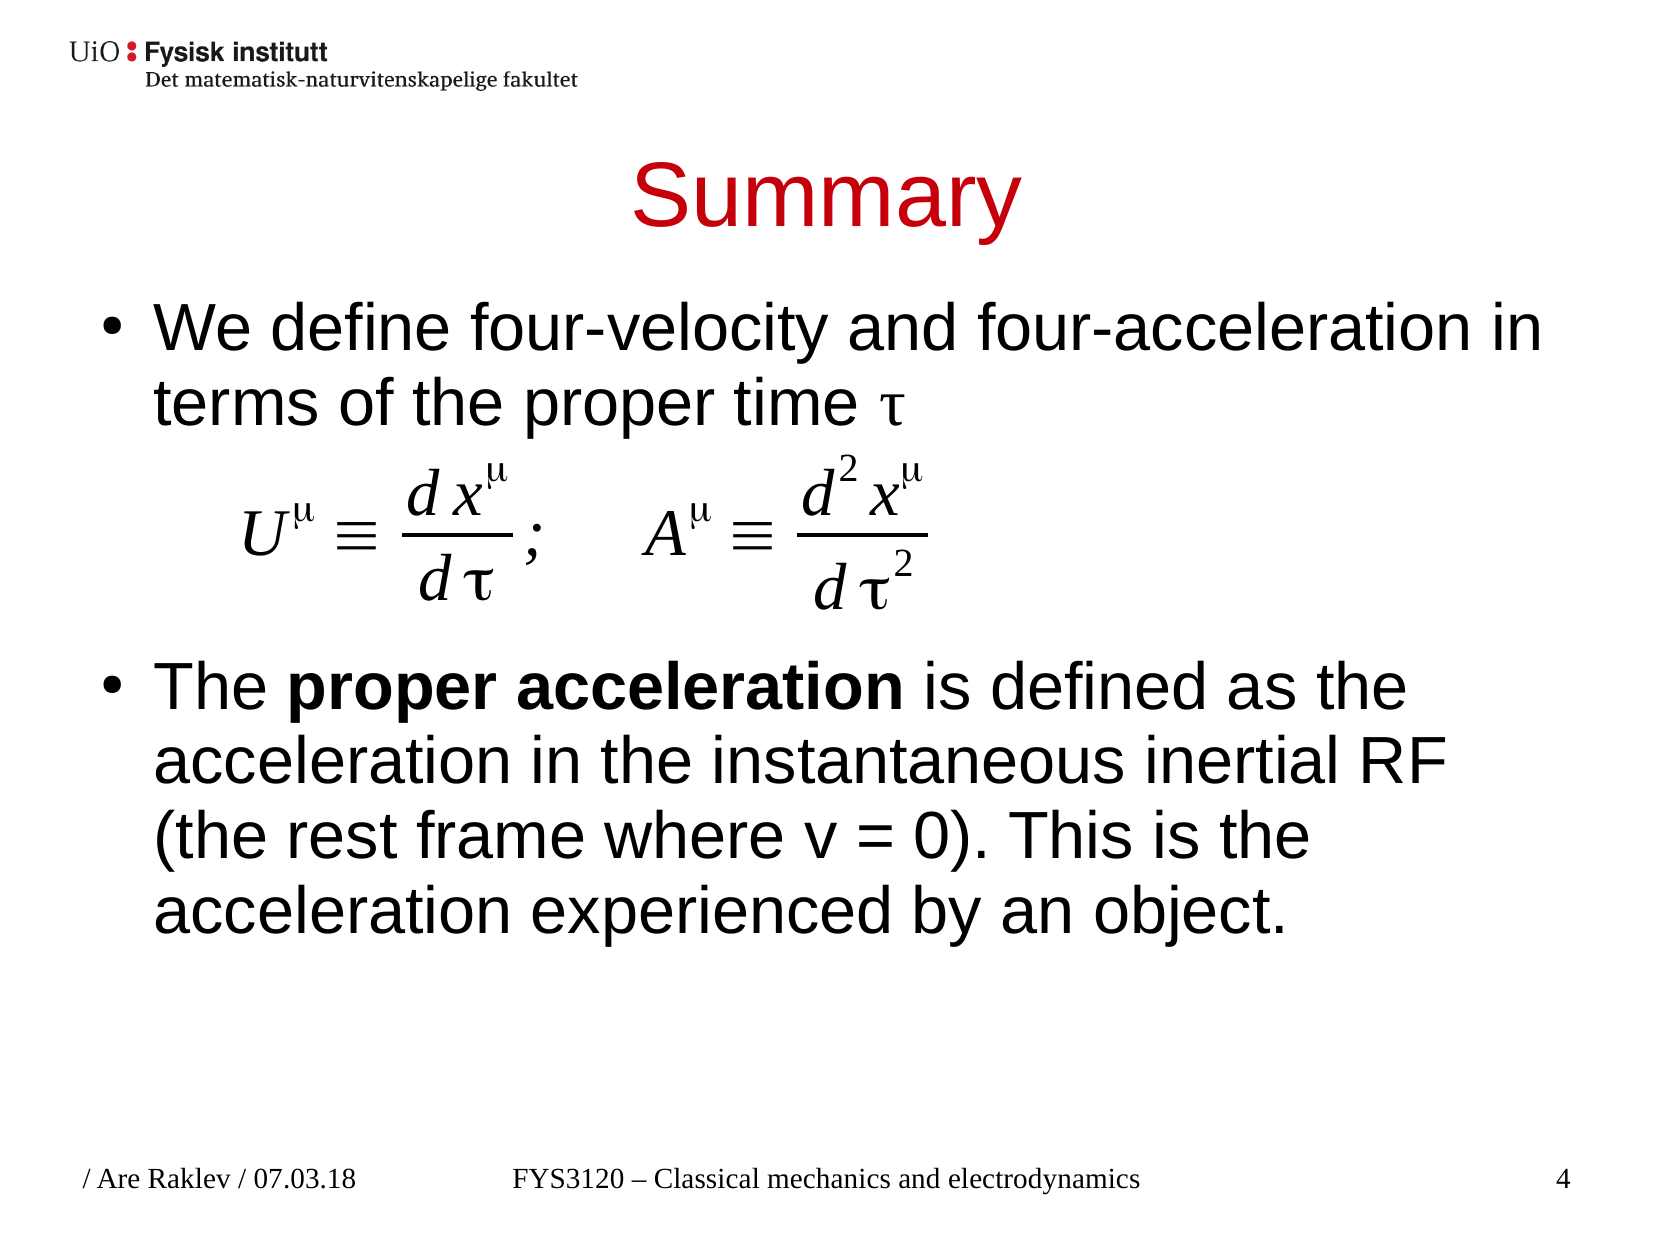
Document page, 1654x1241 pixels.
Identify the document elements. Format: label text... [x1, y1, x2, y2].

picture [68, 37, 581, 93]
list We define four-velocity and four-acceleration in terms of the proper time τ The proper acceleration is defined as the acceleration in the instantaneous inertial RF (the rest frame where v = 0). This is the acceleration experienced by an object. [82, 290, 1571, 1147]
title Summary [82, 90, 1571, 290]
chart [231, 446, 938, 624]
